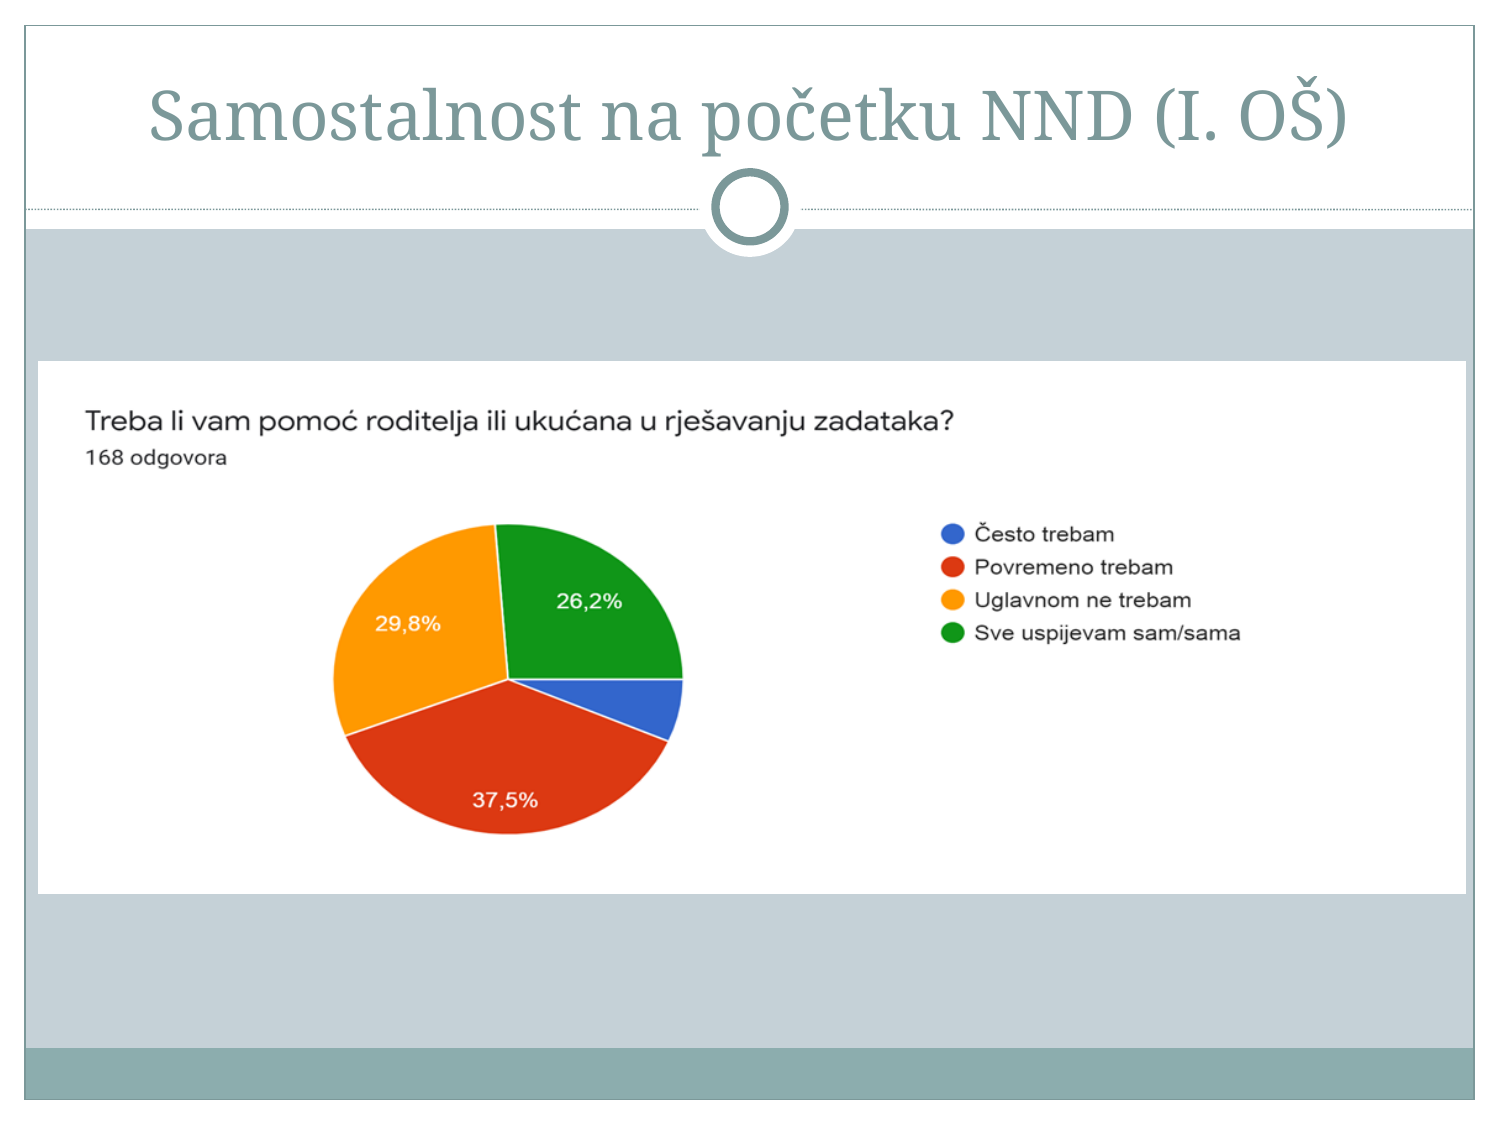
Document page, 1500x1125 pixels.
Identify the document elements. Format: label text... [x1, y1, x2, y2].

title Samostalnost na početku NND (I. OŠ) [49, 37, 1450, 162]
picture [38, 361, 1466, 894]
